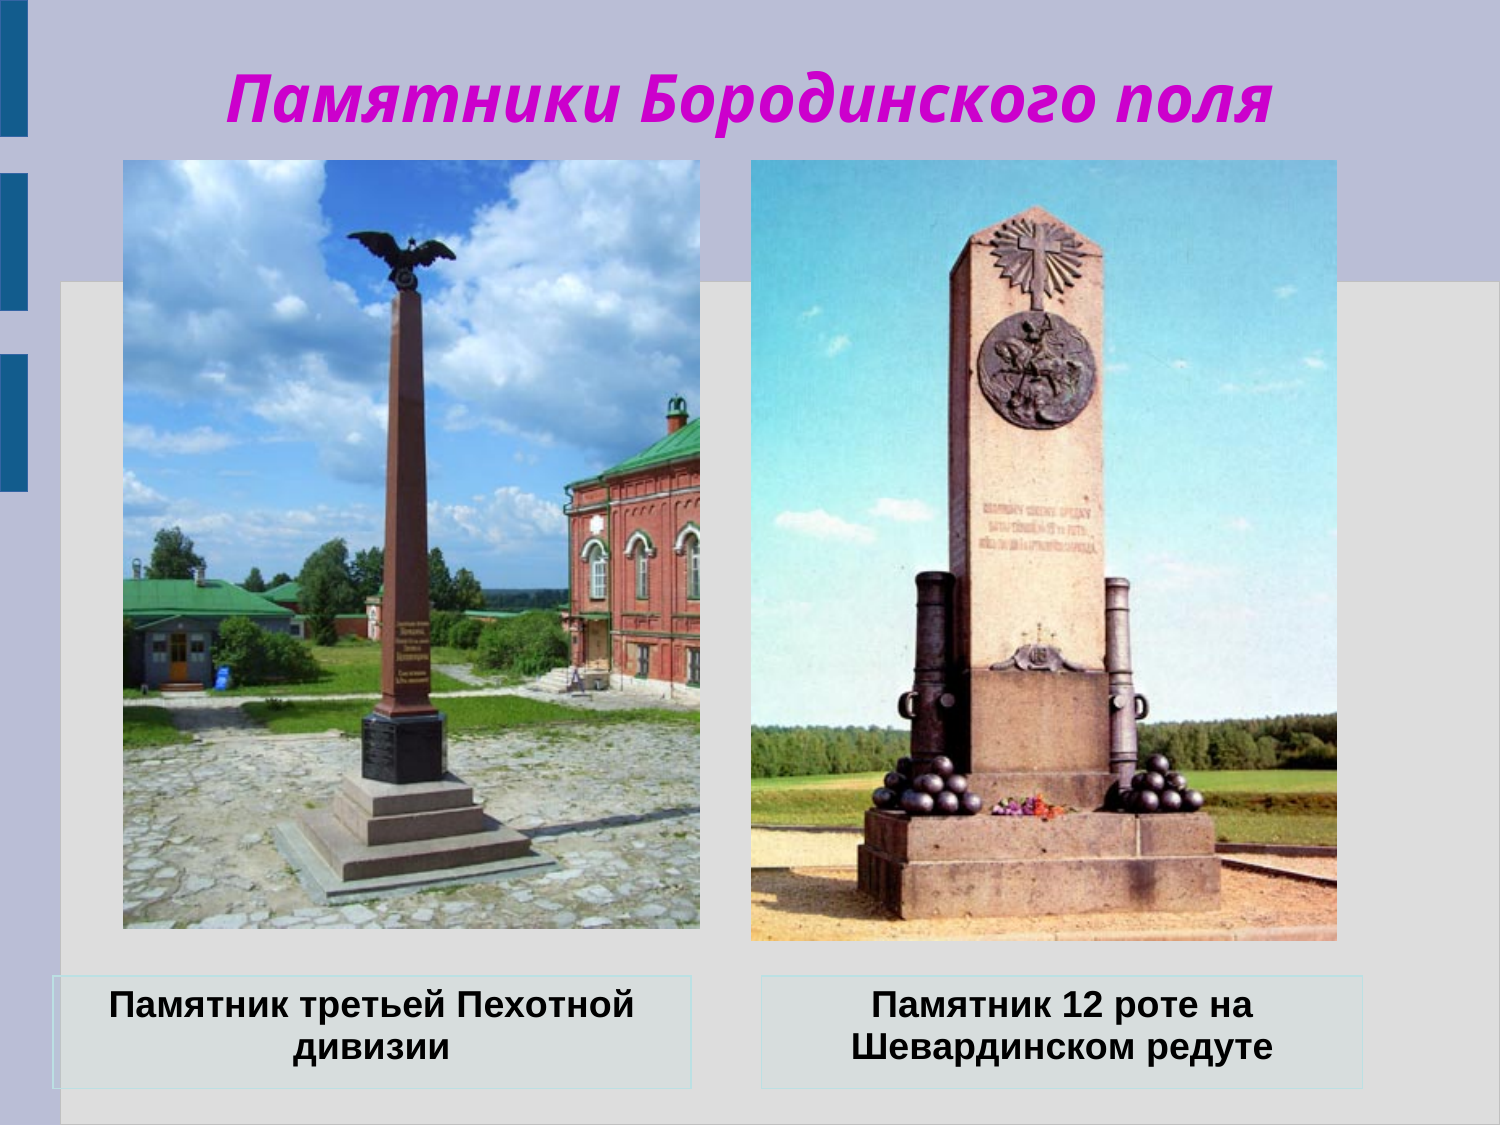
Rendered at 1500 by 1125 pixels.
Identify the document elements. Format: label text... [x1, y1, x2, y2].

text_box Памятник 12 роте на Шевардинском редуте [761, 976, 1363, 1089]
picture [751, 160, 1337, 941]
text_box Памятник третьей Пехотной дивизии [53, 976, 691, 1089]
title Памятники Бородинского поля [75, 45, 1426, 149]
picture [123, 160, 700, 929]
